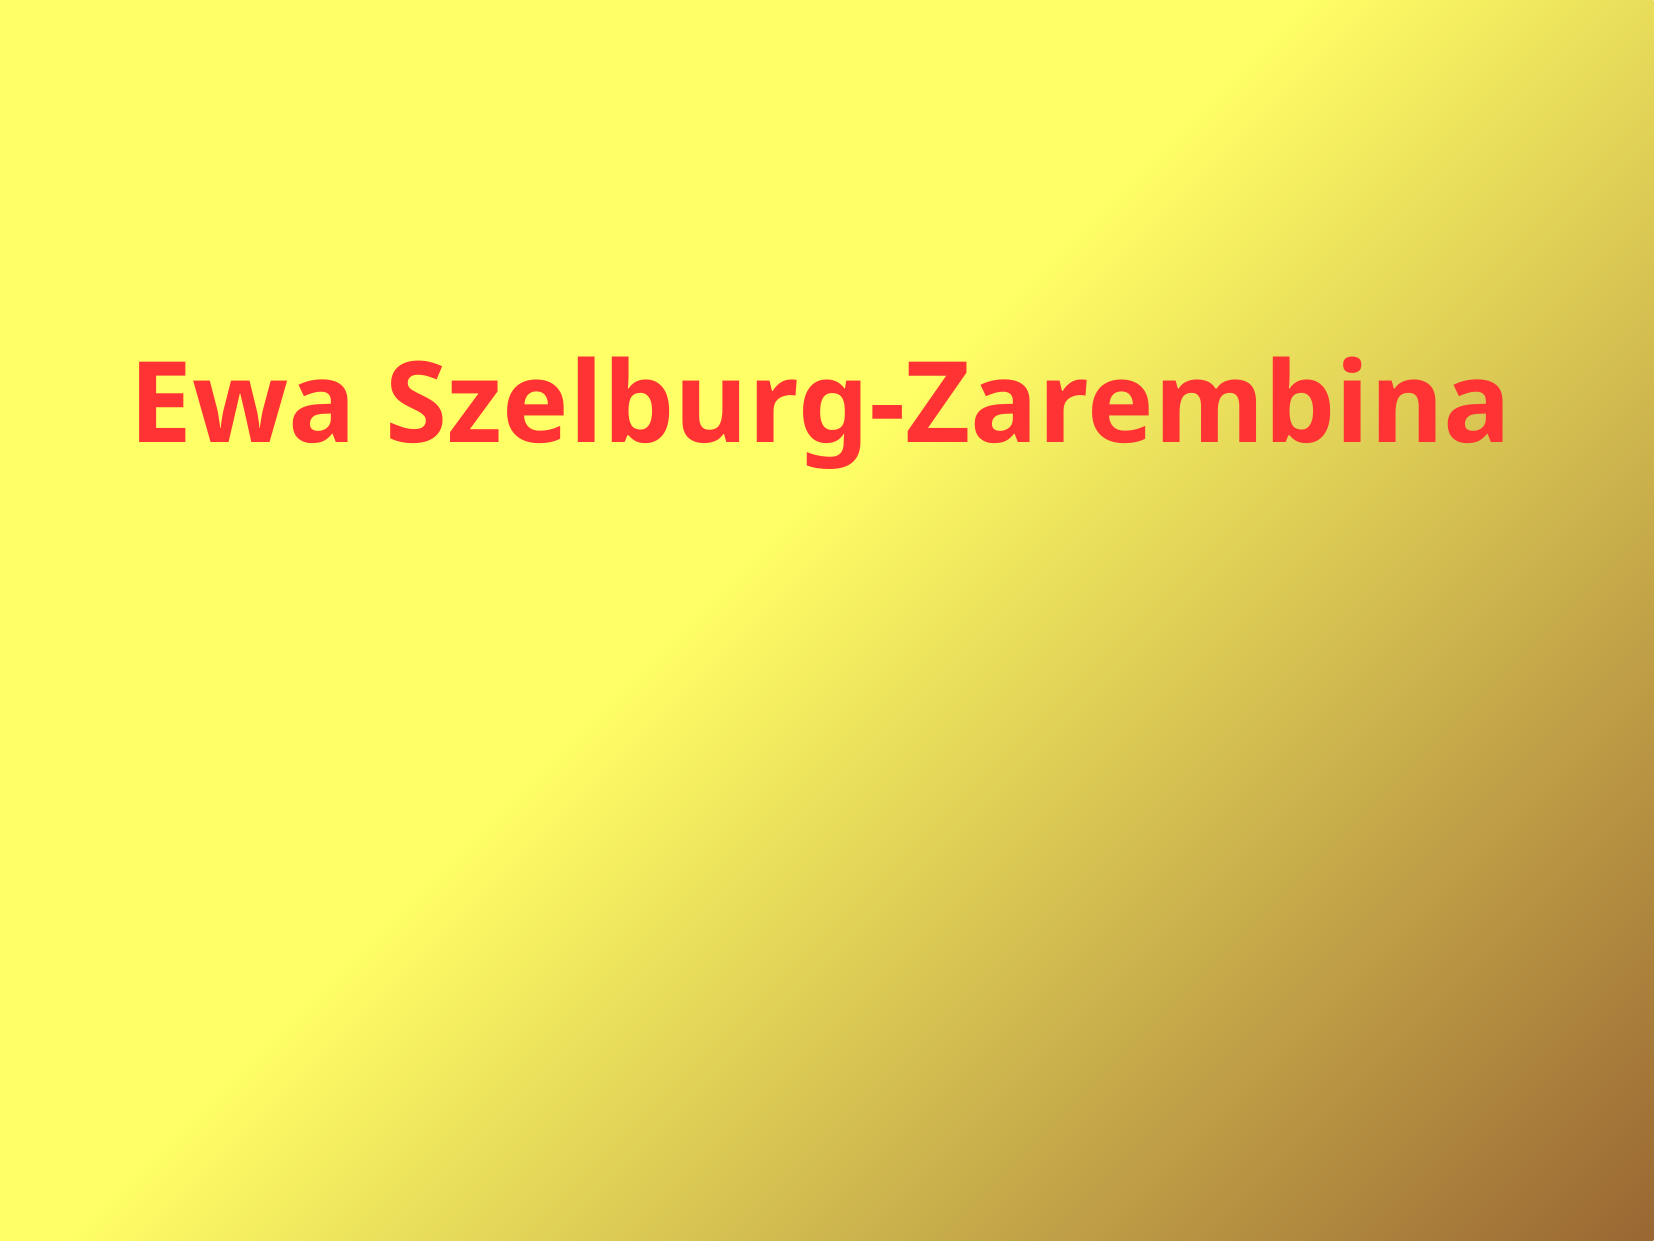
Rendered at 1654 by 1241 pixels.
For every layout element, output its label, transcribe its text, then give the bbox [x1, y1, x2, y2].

title Ewa Szelburg-Zarembina [76, 295, 1565, 503]
